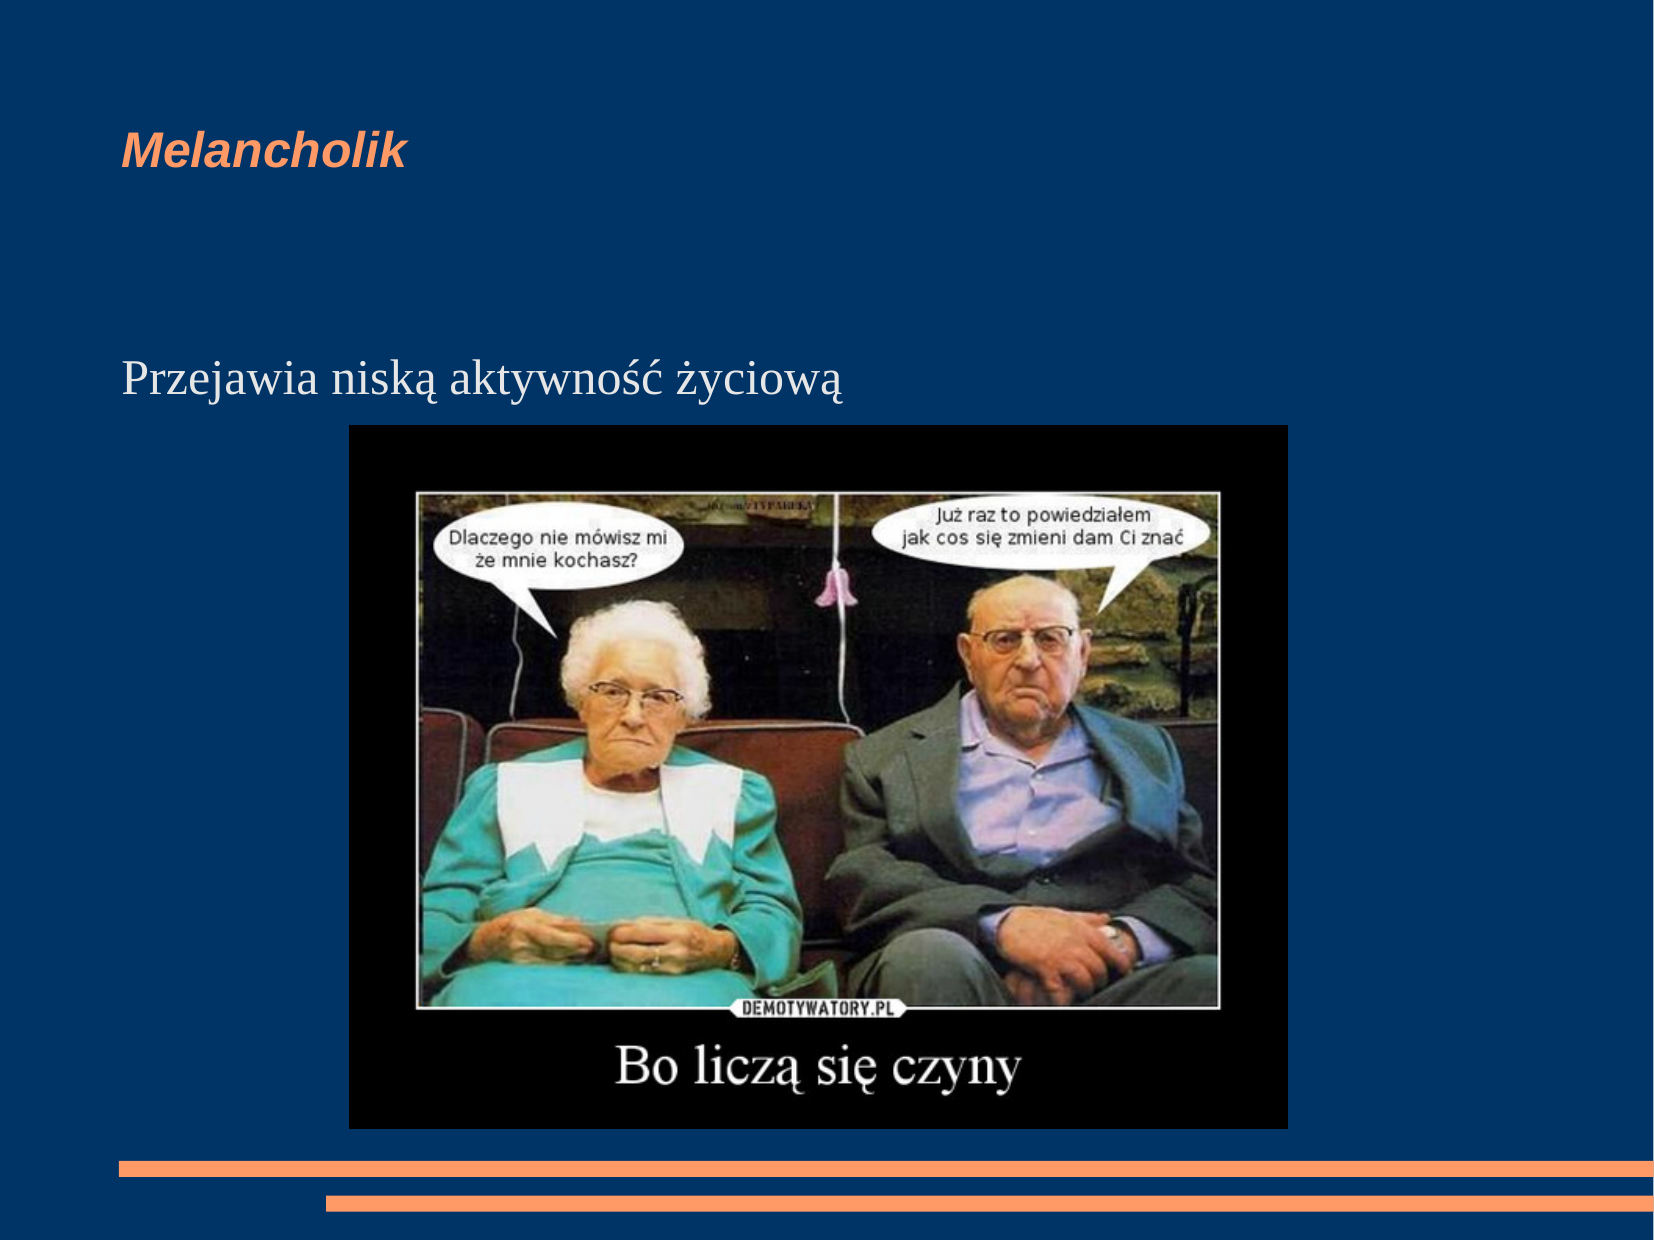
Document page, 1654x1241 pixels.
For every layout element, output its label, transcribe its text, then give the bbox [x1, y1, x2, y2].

picture [349, 425, 1288, 1129]
list Przejawia niską aktywność życiową [121, 322, 1561, 1132]
title Melancholik [121, 46, 1534, 254]
